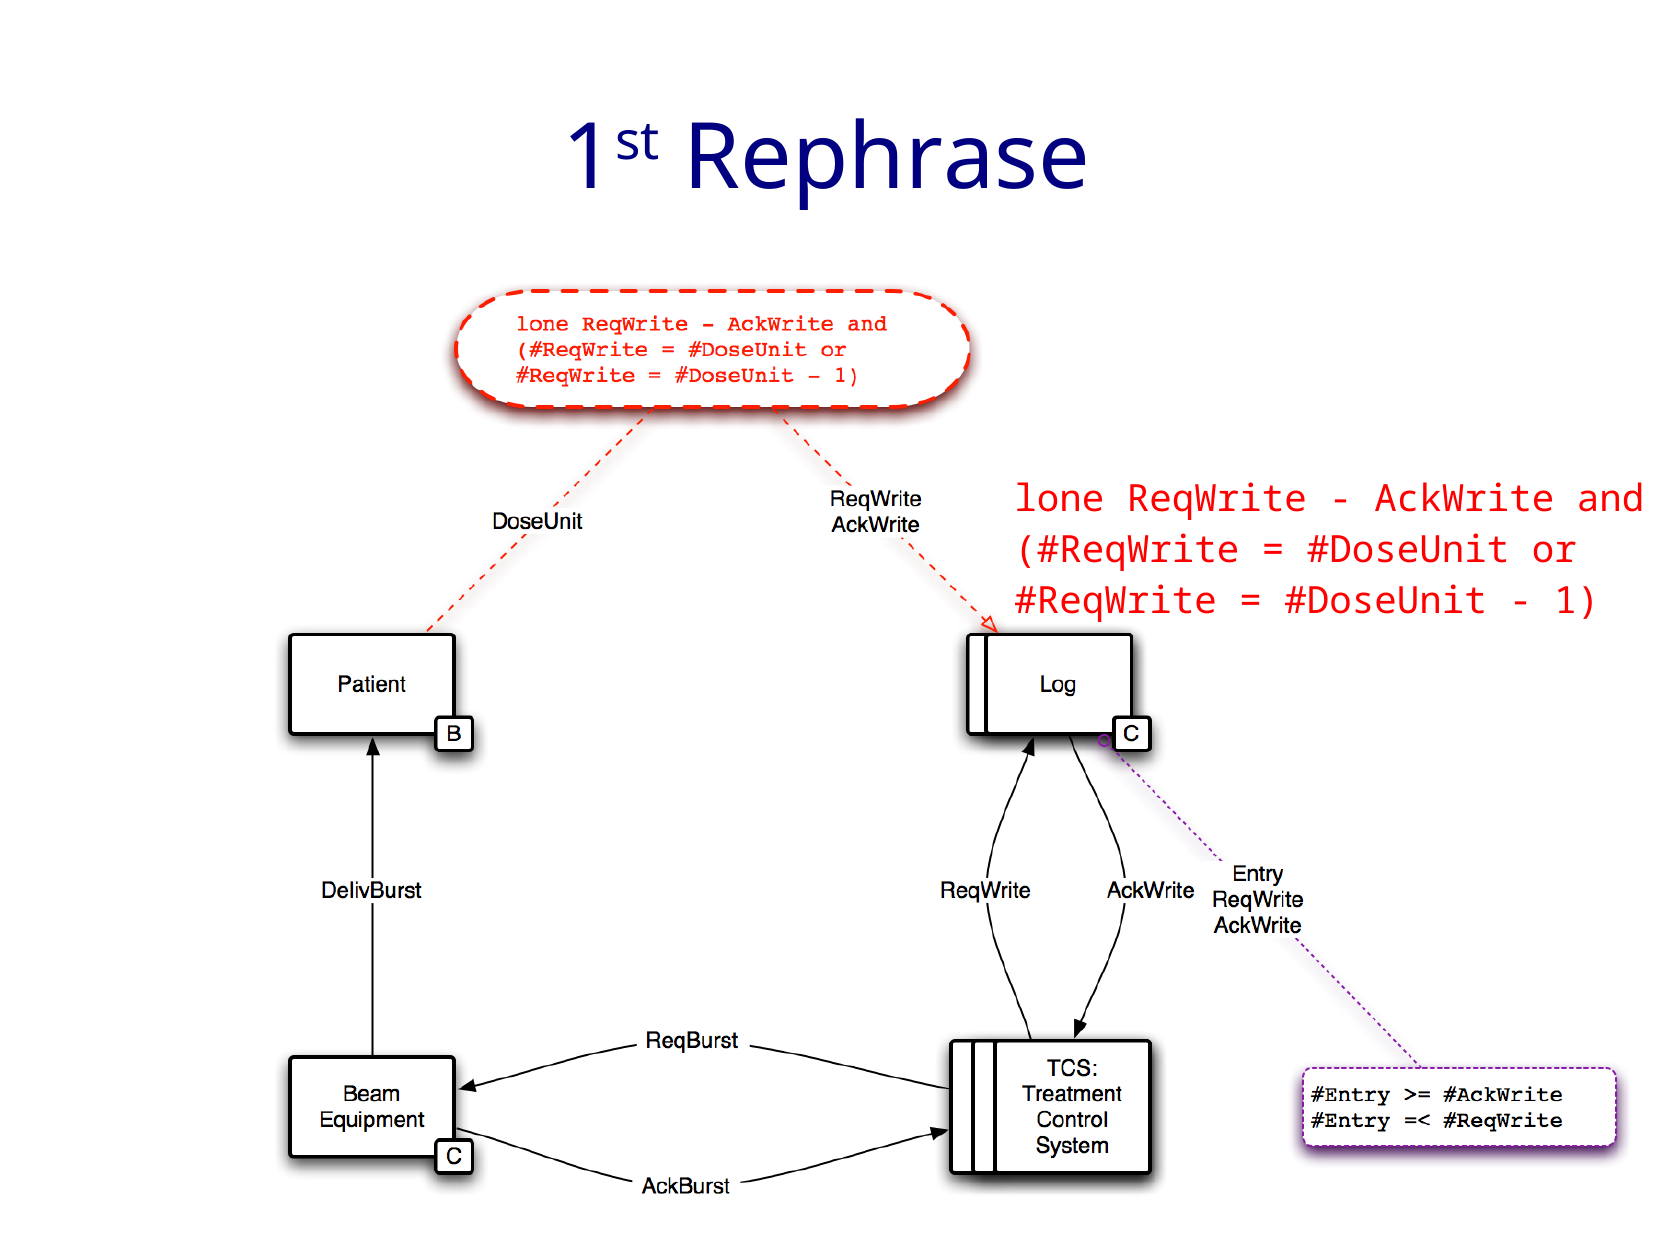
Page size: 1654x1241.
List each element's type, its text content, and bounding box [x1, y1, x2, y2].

picture [253, 261, 1652, 1217]
title 1st Rephrase [82, 49, 1571, 257]
text_box lone ReqWrite - AckWrite and (#ReqWrite = #DoseUnit or #ReqWrite = #DoseUnit - 1) [999, 463, 1654, 610]
